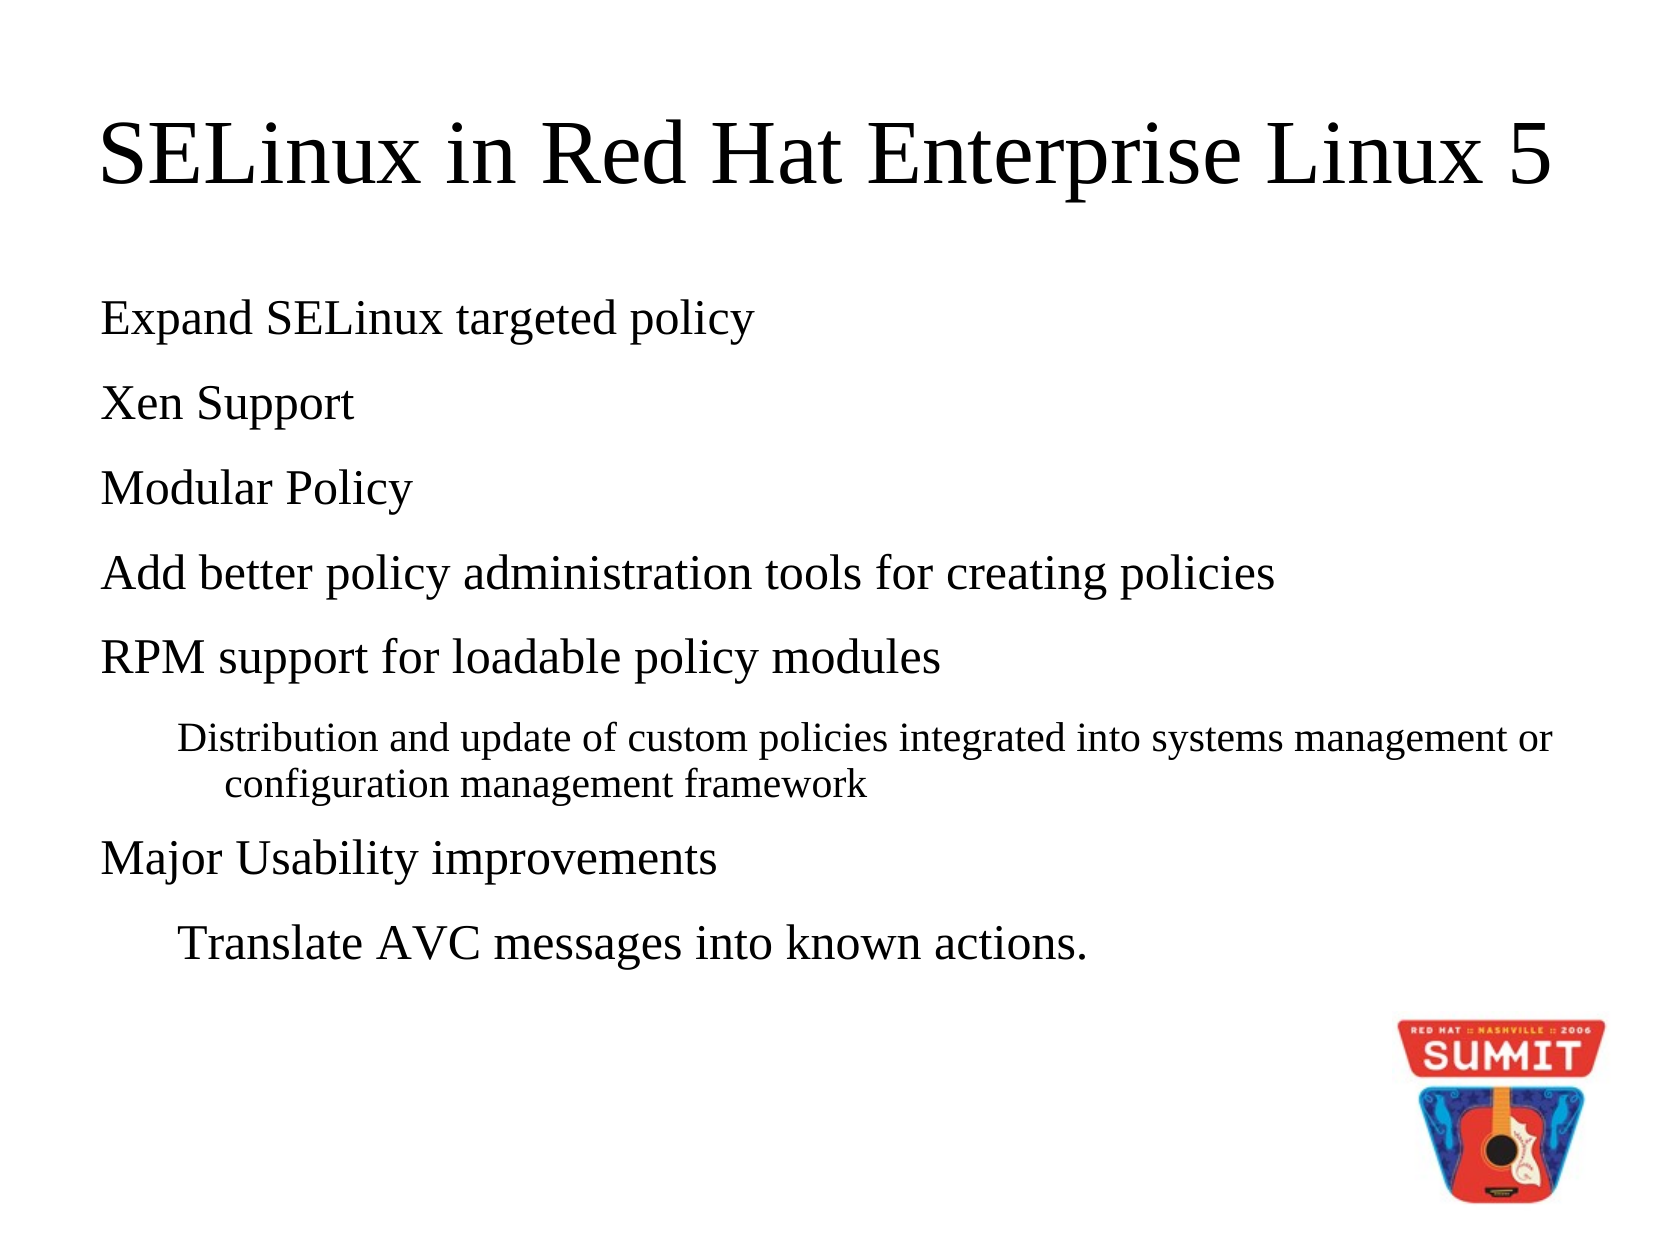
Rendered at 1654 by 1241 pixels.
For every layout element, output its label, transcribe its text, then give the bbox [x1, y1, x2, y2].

picture [1392, 1011, 1611, 1211]
list Expand SELinux targeted policy Xen Support Modular Policy Add better policy administration tools for creating policies RPM support for loadable policy modules Distribution and update of custom policies integrated into systems management or configuration management framework Major Usability improvements Translate AVC messages into known actions. [82, 290, 1571, 1109]
title SELinux in Red Hat Enterprise Linux 5 [82, 89, 1571, 217]
